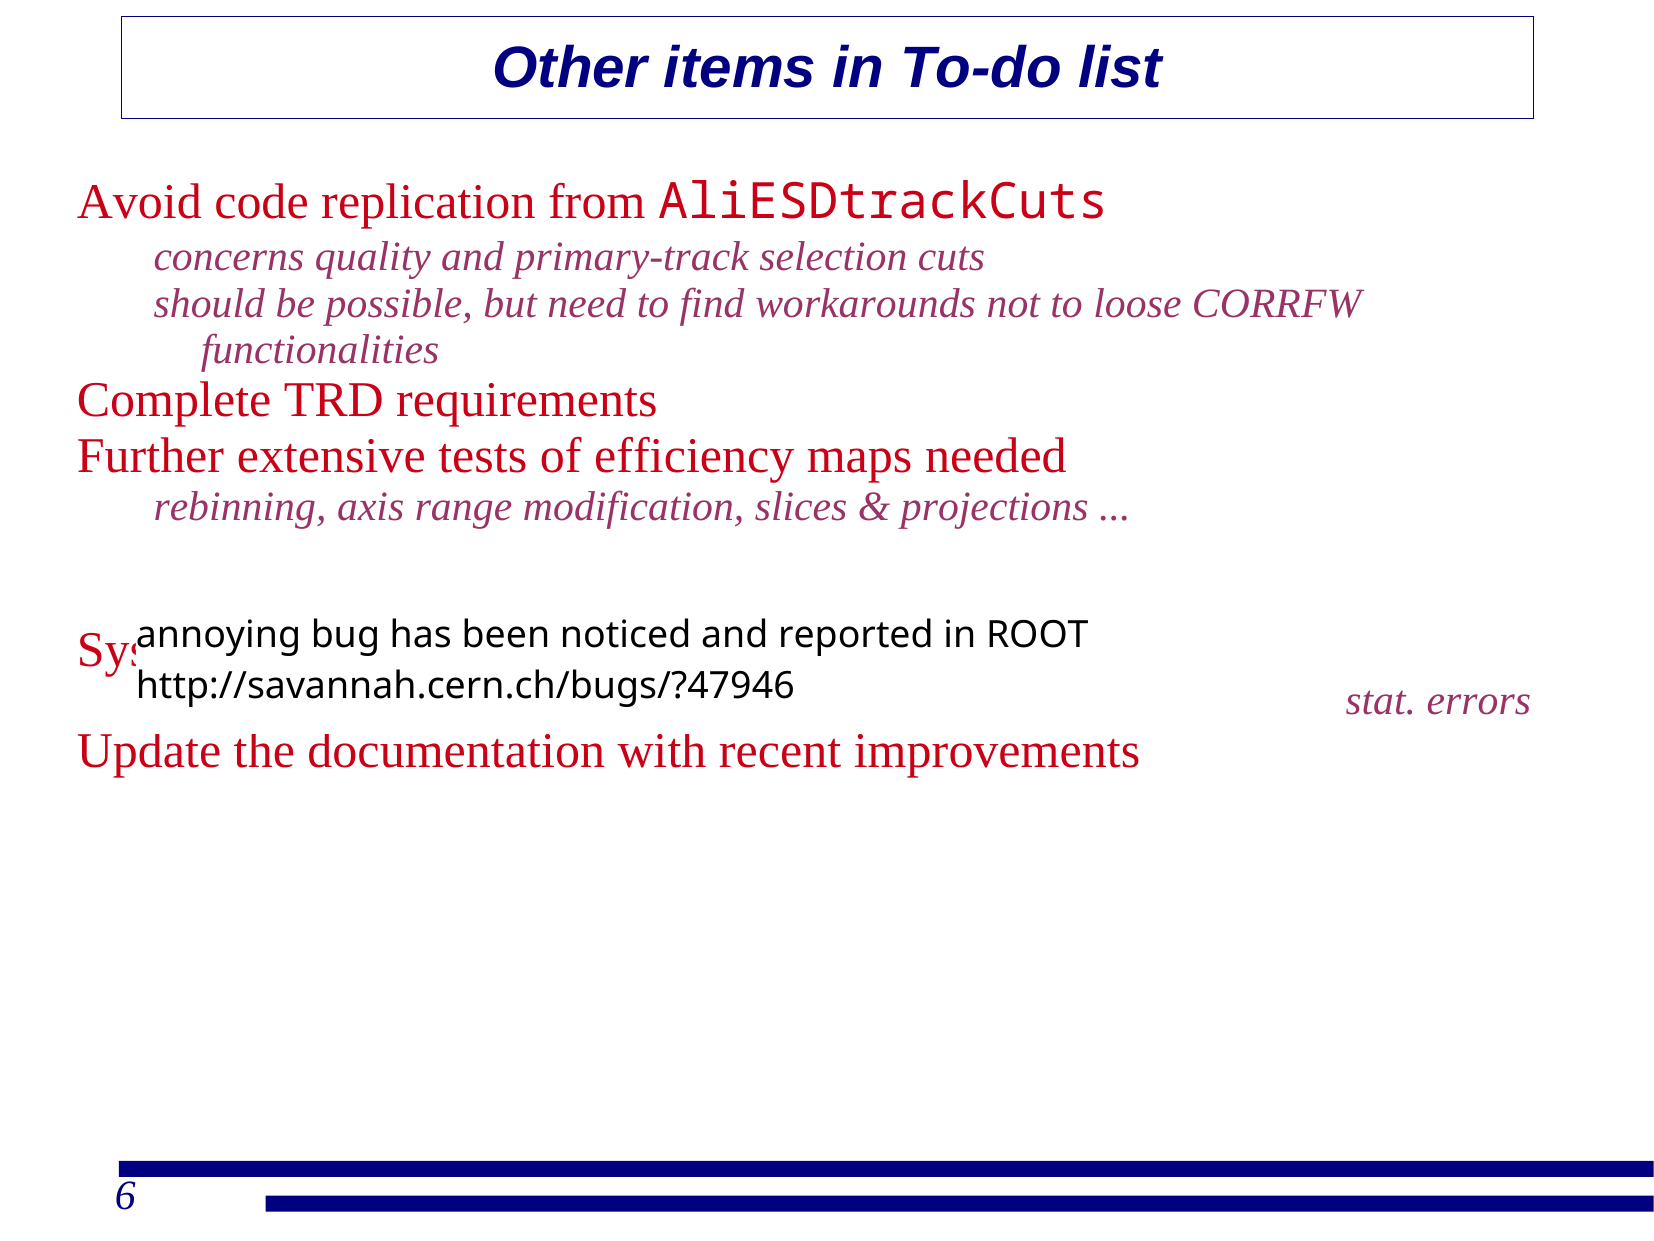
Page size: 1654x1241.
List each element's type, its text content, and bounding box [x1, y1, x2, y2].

list Avoid code replication from AliESDtrackCuts concerns quality and primary-track selection cuts should be possible, but need to find workarounds not to loose CORRFW functionalities Complete TRD requirements Further extensive tests of efficiency maps needed rebinning, axis range modification, slices & projections ... Systematic errors add field in containers and efficiency maps, possibly independent form stat. errors Update the documentation with recent improvements [59, 165, 1595, 928]
text_box annoying bug has been noticed and reported in ROOT http://savannah.cern.ch/bugs/?47946 [135, 607, 1347, 734]
title Other items in To-do list [121, 16, 1534, 119]
